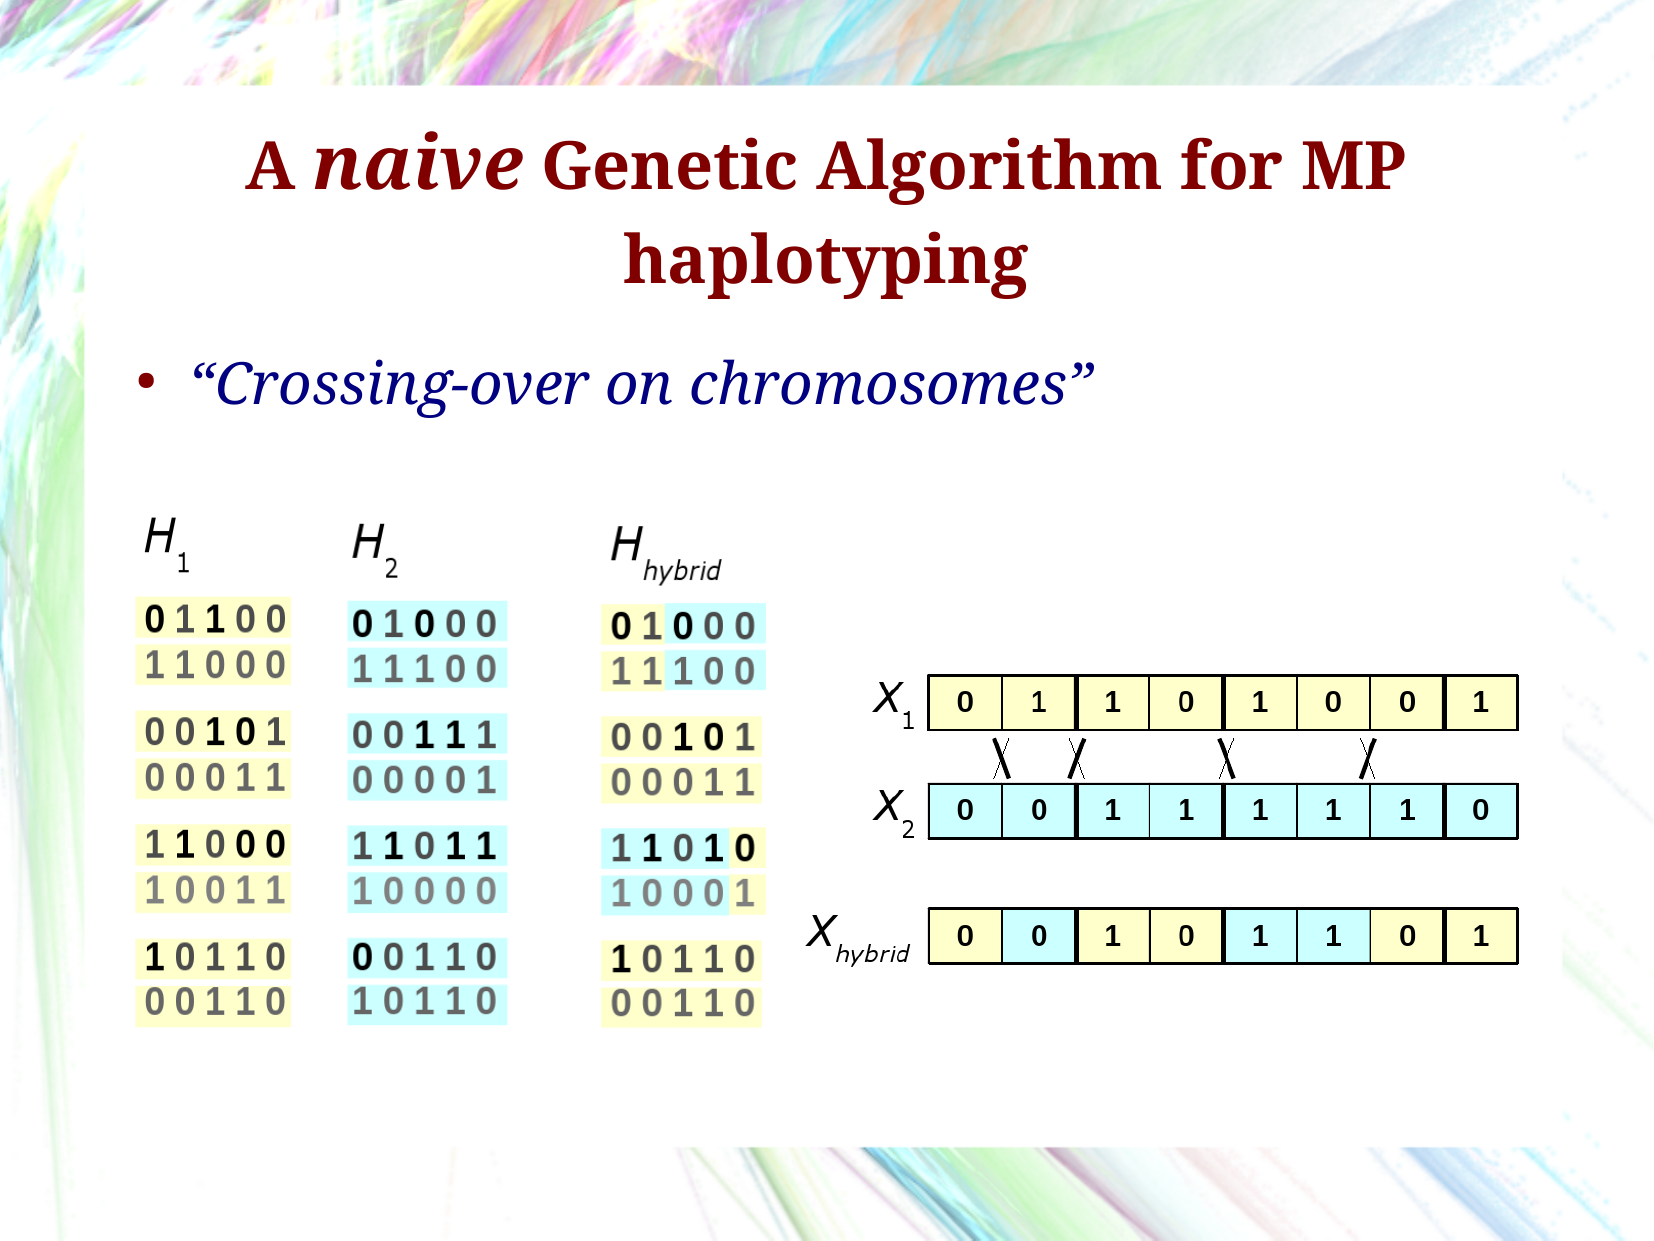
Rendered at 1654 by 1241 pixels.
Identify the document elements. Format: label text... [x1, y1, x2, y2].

title A naive Genetic Algorithm for MP haplotyping [82, 109, 1571, 303]
picture [0, 0, 1654, 1241]
list “Crossing-over on chromosomes” [118, 342, 1538, 442]
